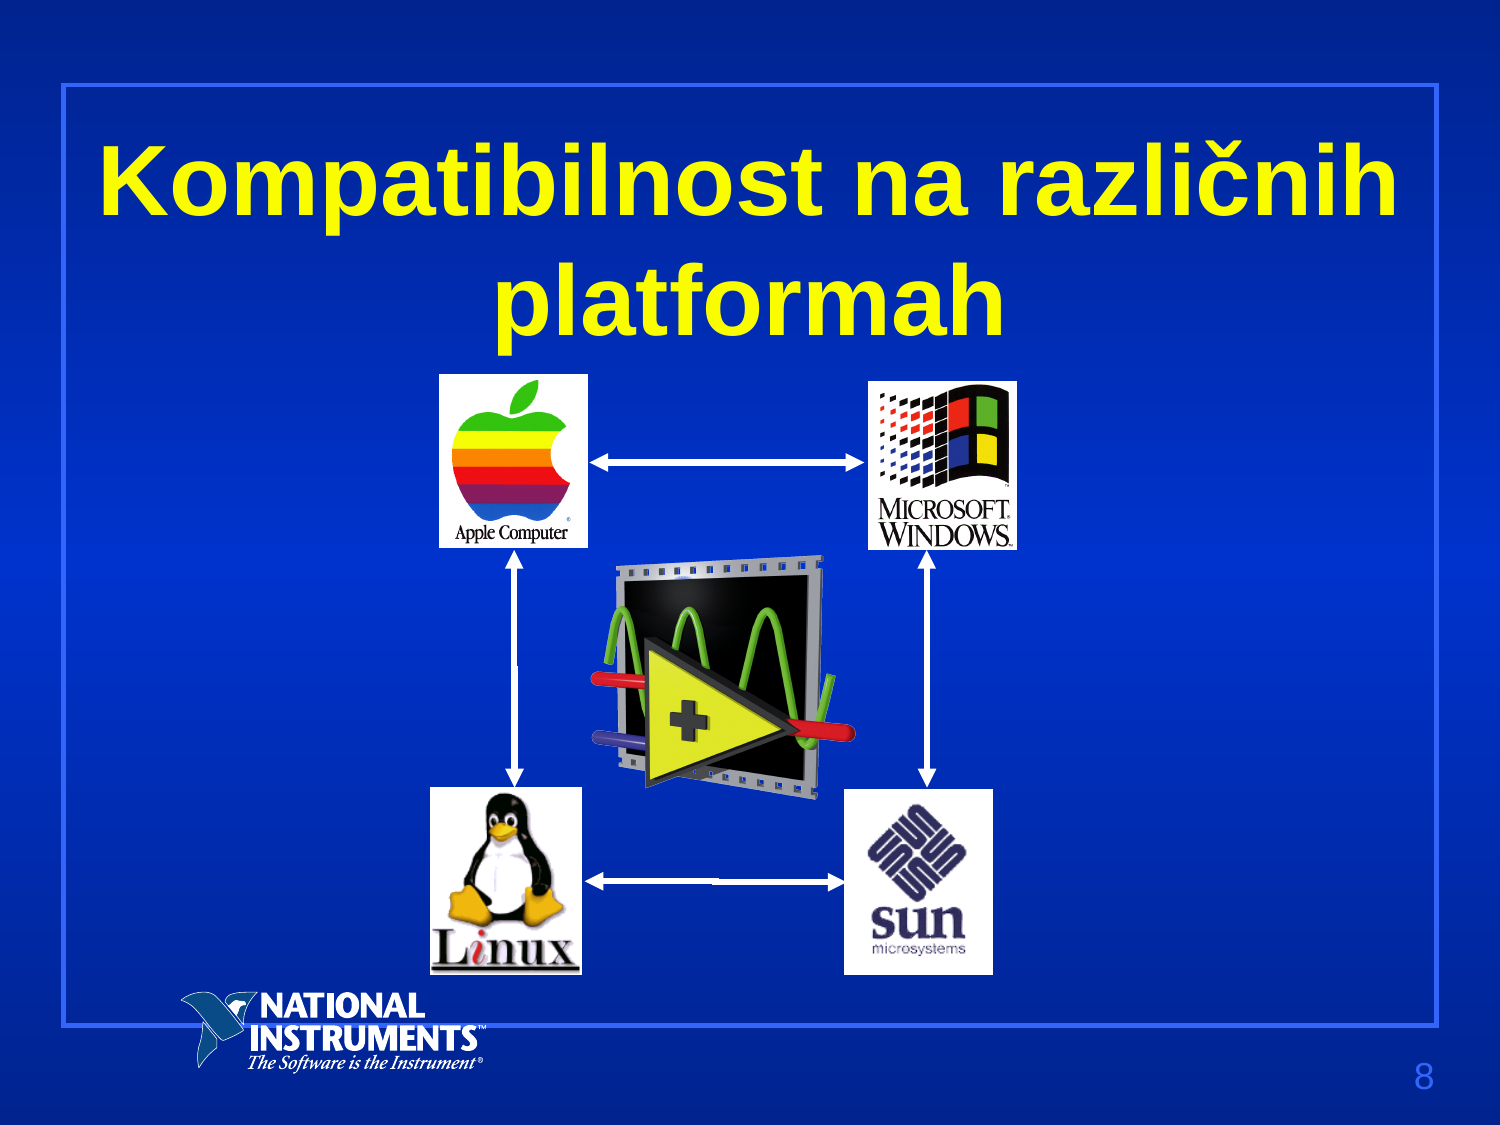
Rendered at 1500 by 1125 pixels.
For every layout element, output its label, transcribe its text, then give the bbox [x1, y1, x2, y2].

chart [430, 787, 582, 976]
title Kompatibilnost na različnih platformah [83, 110, 1417, 360]
picture [439, 374, 993, 976]
picture [868, 381, 1017, 550]
